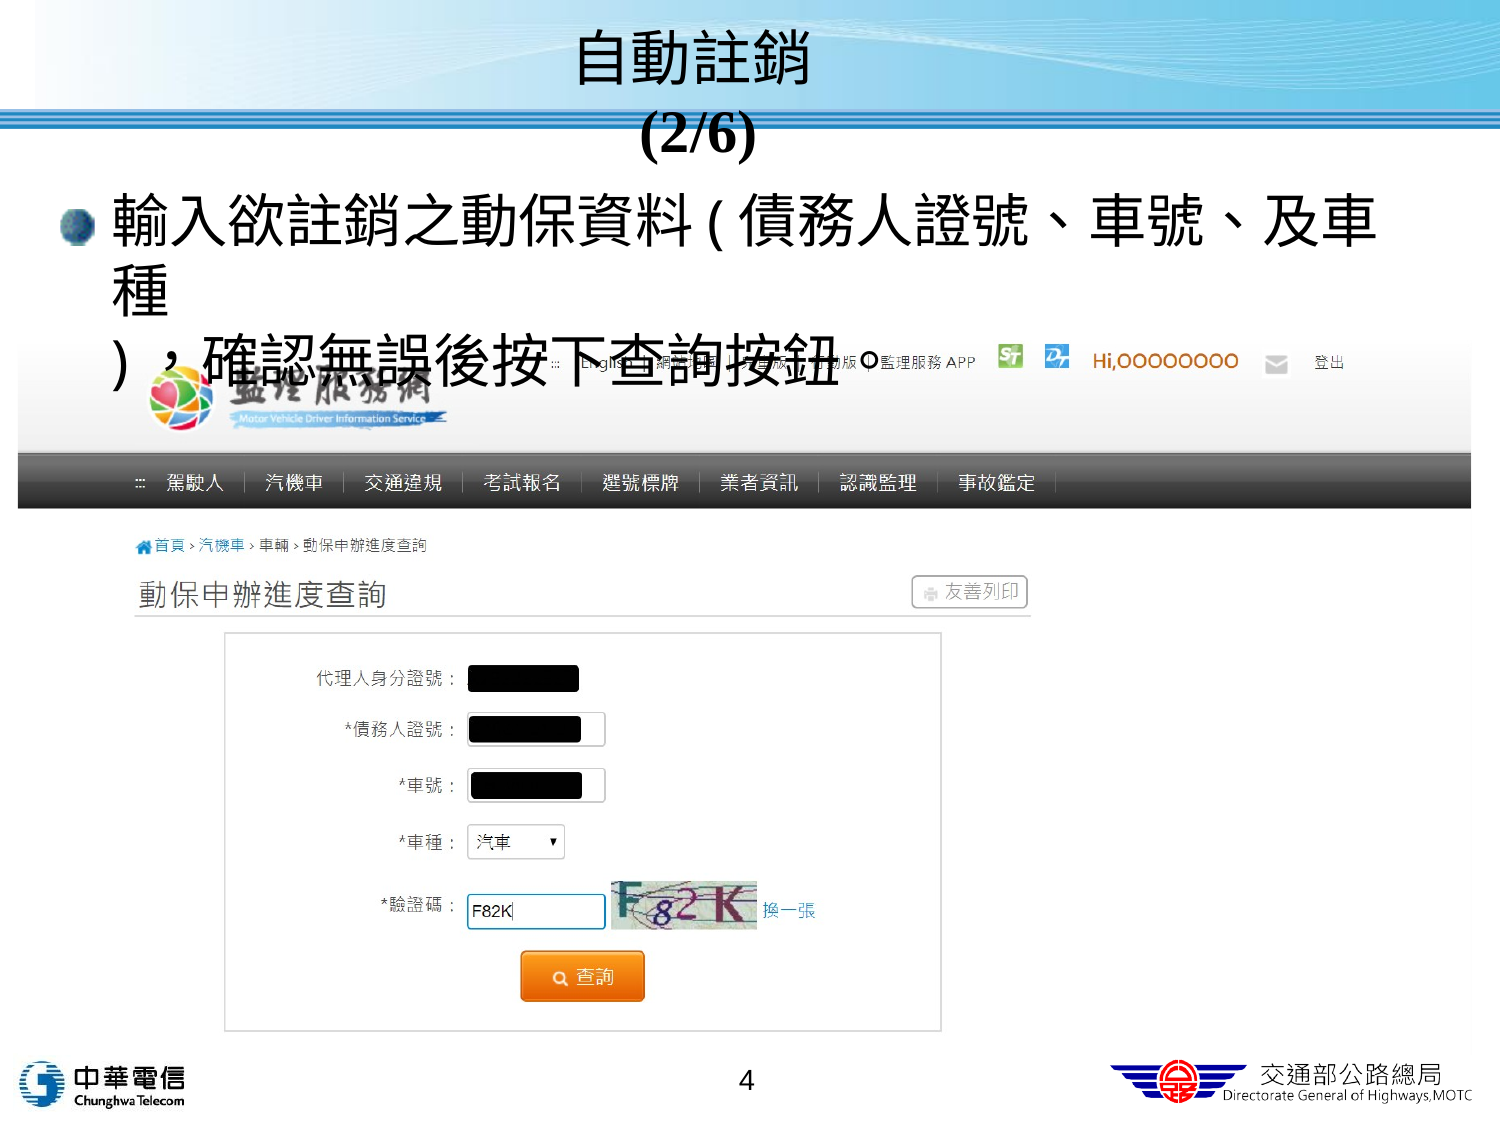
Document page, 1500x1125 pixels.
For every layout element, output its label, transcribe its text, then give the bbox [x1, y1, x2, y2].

text_box [18, 340, 1471, 1055]
text_box [60, 210, 95, 245]
text_box 4 [732, 1057, 780, 1113]
picture [1109, 1059, 1472, 1104]
title 自動註銷(2/6) [567, 17, 933, 165]
picture [13, 1053, 185, 1112]
picture [0, 0, 1500, 129]
text_box 輸入欲註銷之動保資料(債務人證號、車號、及車種 )，確認無誤後按下查詢按鈕。 [109, 182, 1426, 395]
